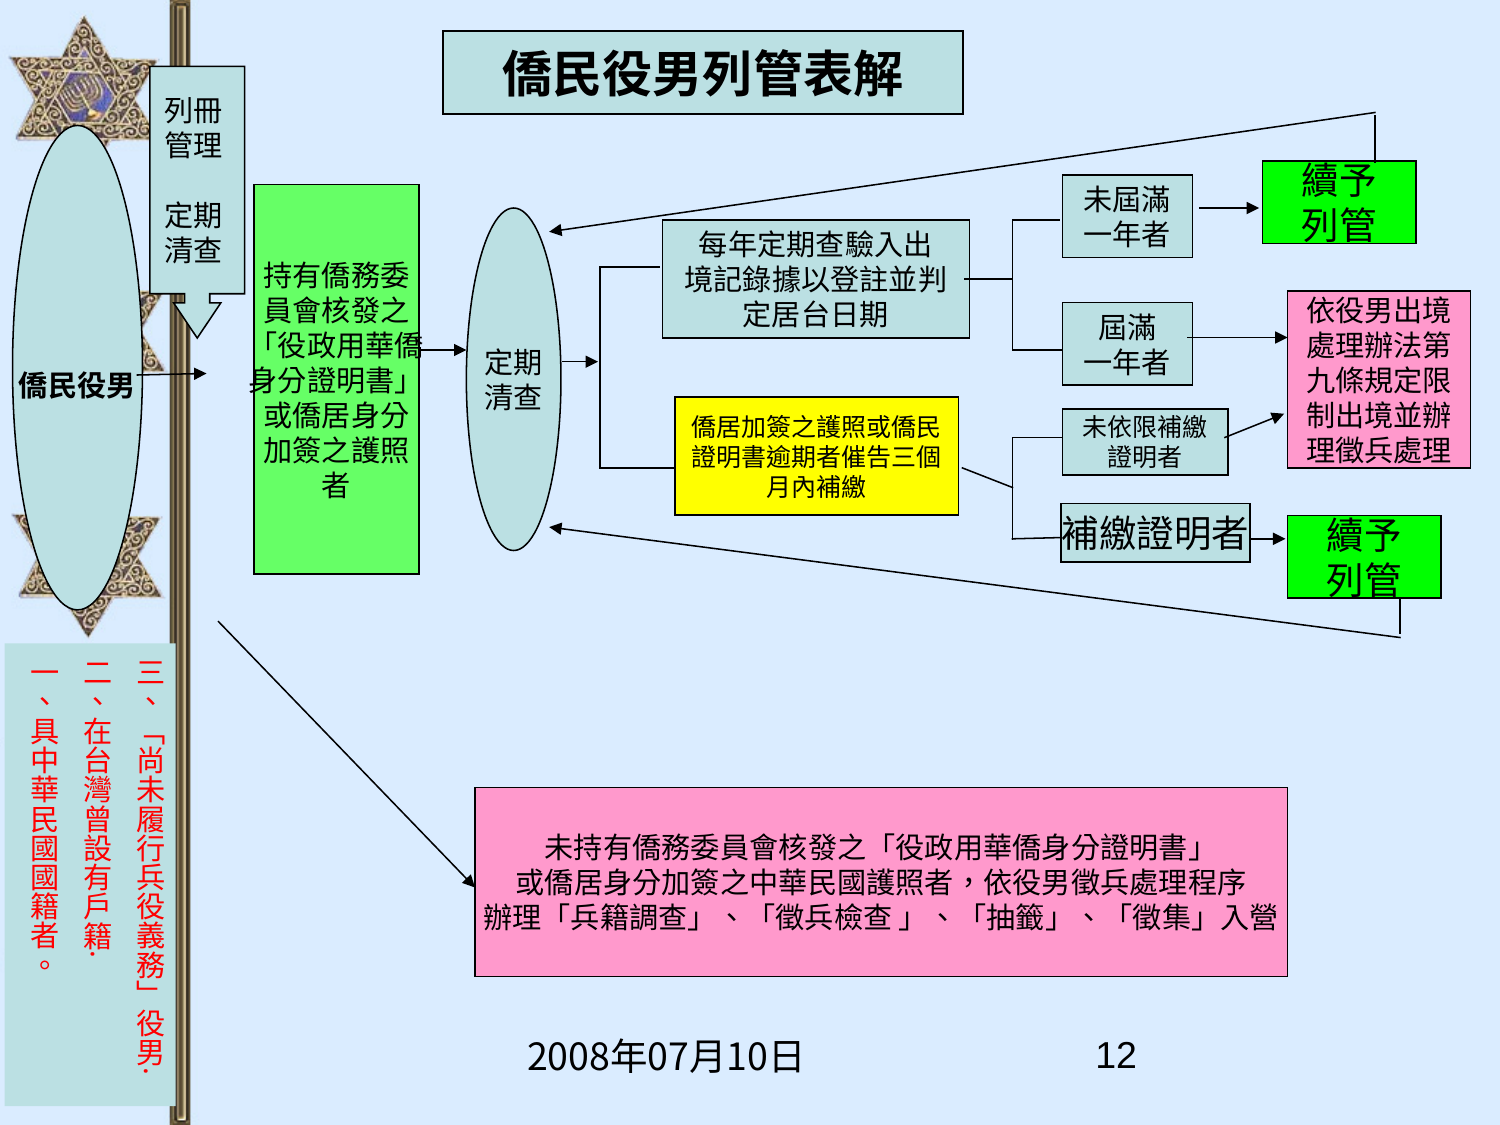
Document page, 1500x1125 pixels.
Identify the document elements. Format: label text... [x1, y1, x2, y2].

text_box 持有僑務委 員會核發之 「役政用華僑 身分證明書」 或僑居身分 加簽之護照 者 [253, 184, 420, 575]
text_box 屆滿 一年者 [1062, 302, 1193, 386]
text_box 僑居加簽之護照或僑民 證明書逾期者催告三個 月內補繳 [675, 397, 959, 516]
text_box 僑民役男 [12, 125, 143, 610]
text_box 未依限補繳 證明者 [1062, 408, 1228, 475]
text_box 僑民役男列管表解 [442, 31, 963, 114]
text_box 續予 列管 [1287, 515, 1442, 598]
text_box 未屆滿 一年者 [1062, 174, 1193, 258]
text_box 每年定期查驗入出 境記錄據以登註並判 定居台日期 [662, 220, 970, 339]
picture [0, 0, 1500, 1125]
text_box 續予 列管 [1262, 160, 1417, 244]
text_box 定期 清查 [466, 207, 561, 551]
text_box 未持有僑務委員會核發之「役政用華僑身分證明書」 或僑居身分加簽之中華民國護照者，依役男徵兵處理程序 辦理「兵籍調查」、「徵兵檢查 」、「抽籤」、「徵集」入營 [474, 787, 1288, 977]
text_box 依役男出境 處理辦法第 九條規定限 制出境並辦 理徵兵處理 [1287, 290, 1471, 468]
text_box 列冊 管理 定期 清查 [149, 66, 245, 339]
text_box 三、「尚未履行兵役義務」役男‧ 二、在台灣曾設有戶籍‧ 一、具中華民國國籍者。 [4, 643, 176, 1107]
text_box 補繳證明者 [1060, 503, 1251, 563]
